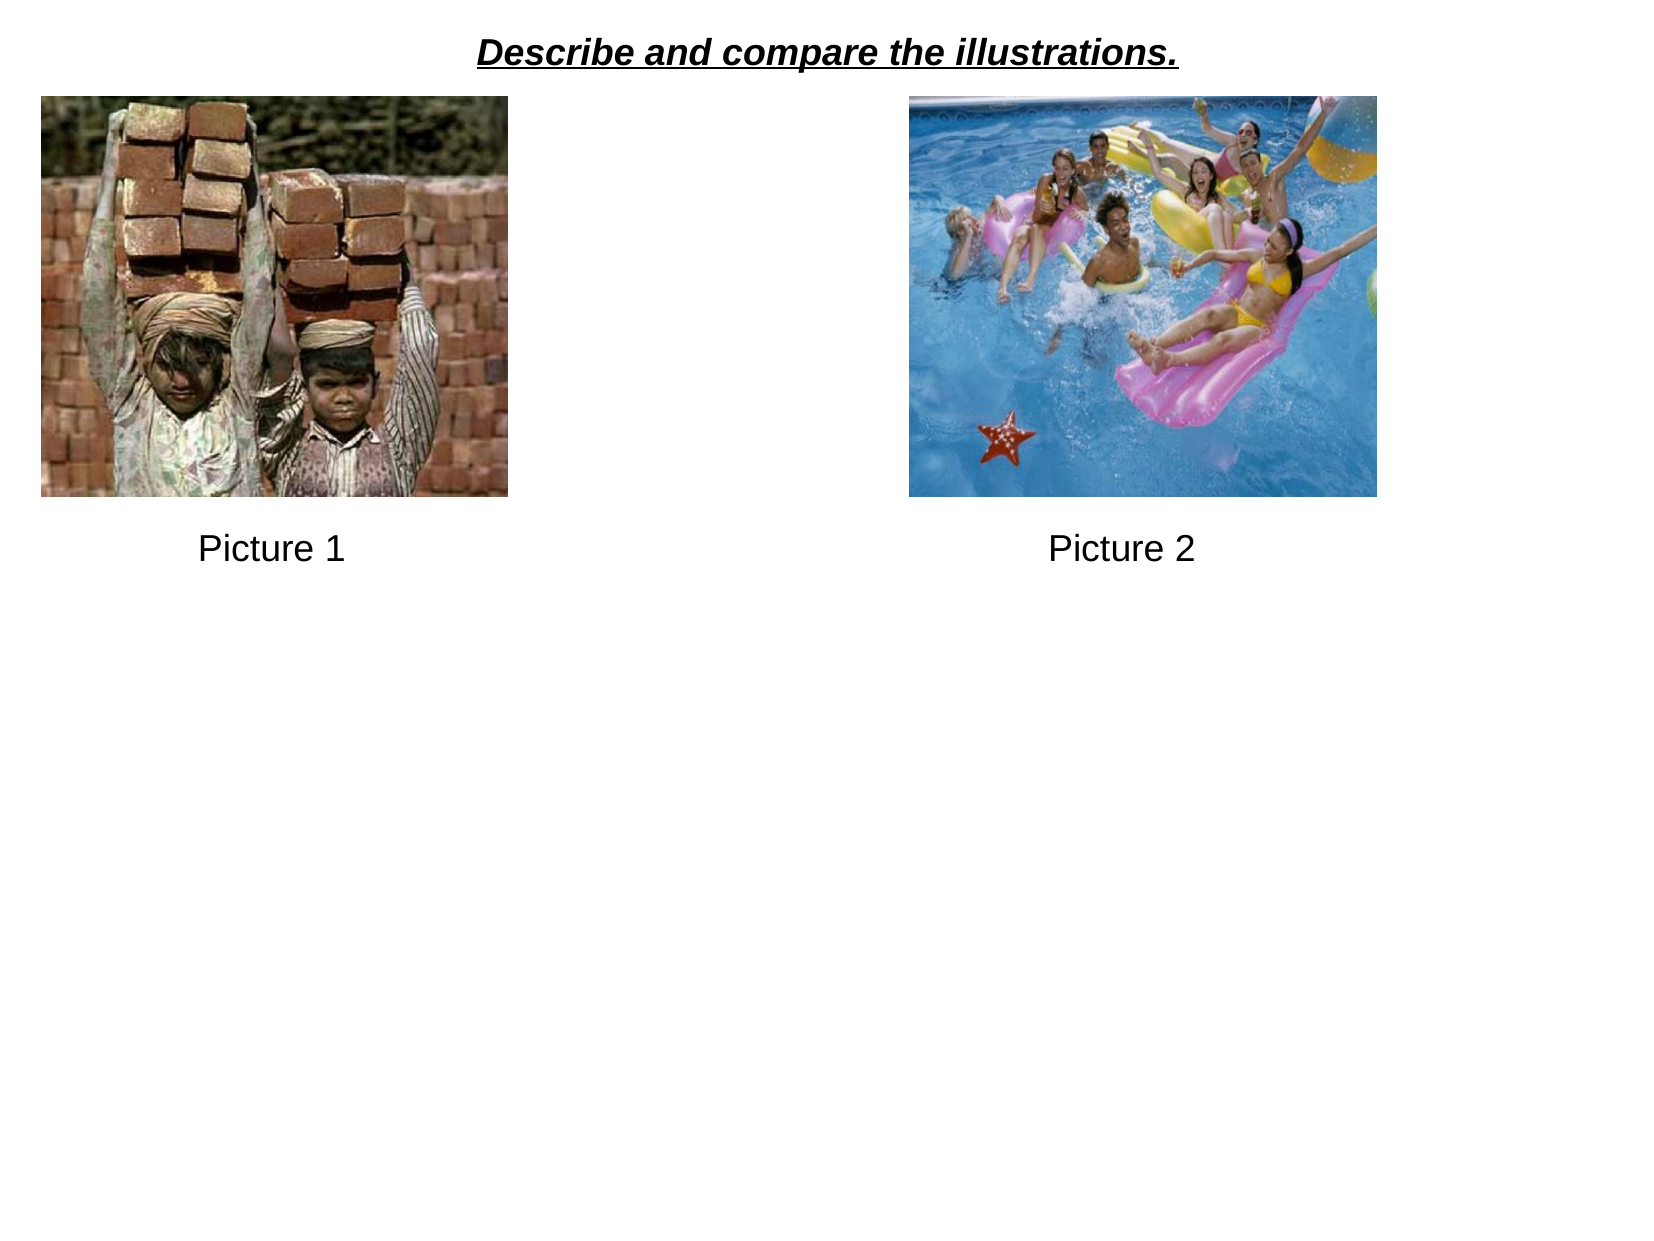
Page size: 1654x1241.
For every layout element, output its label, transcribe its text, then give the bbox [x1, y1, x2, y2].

picture [41, 96, 508, 497]
picture [909, 96, 1377, 497]
text_box Picture 1 [183, 519, 361, 577]
text_box Describe and compare the illustrations. [0, 23, 1654, 95]
text_box Picture 2 [1033, 519, 1212, 577]
